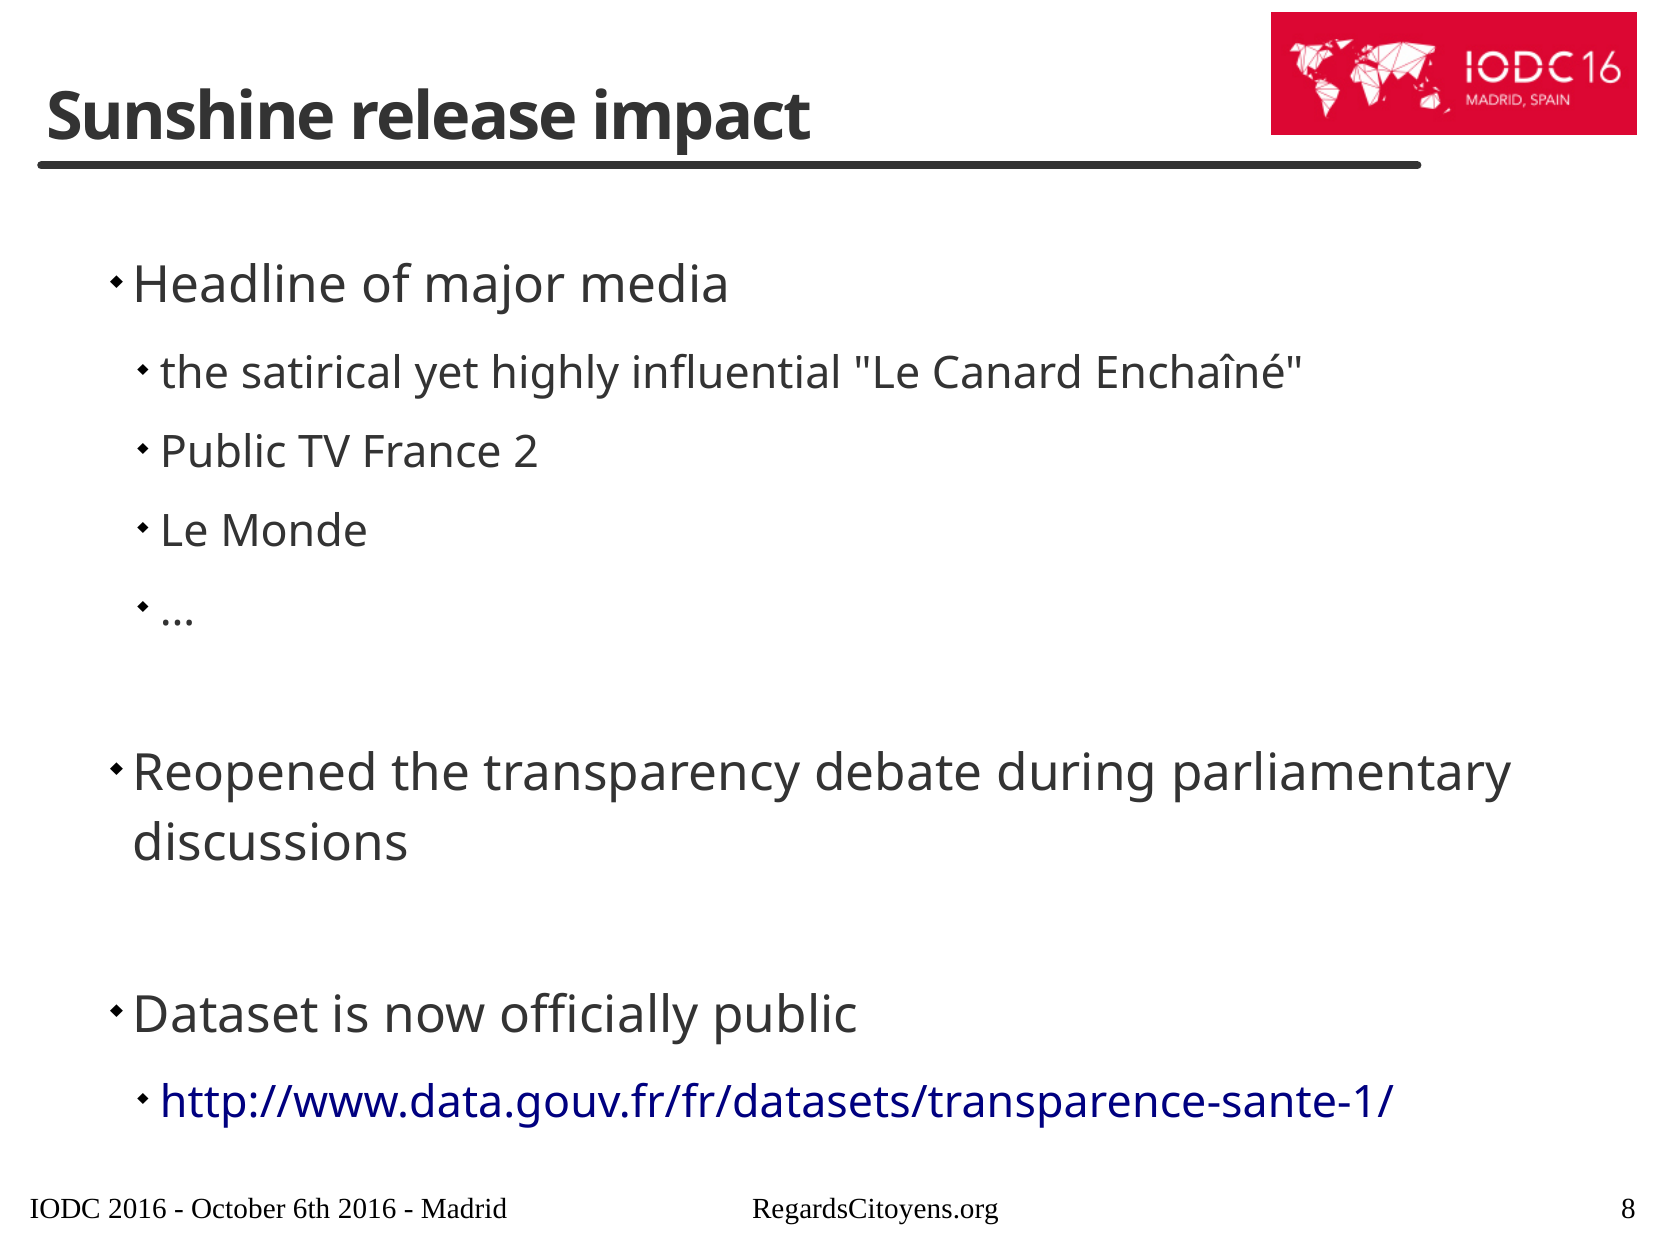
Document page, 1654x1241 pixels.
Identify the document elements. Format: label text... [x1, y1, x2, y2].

title Sunshine release impact [29, 37, 1518, 189]
picture [1271, 12, 1637, 135]
list Headline of major media the satirical yet highly influential "Le Canard Enchaîné" Public TV France 2 Le Monde … Reopened the transparency debate during parliamentary discussions Dataset is now officially public http://www.data.gouv.fr/fr/datasets/transparence-sante-1/ [82, 248, 1607, 1134]
